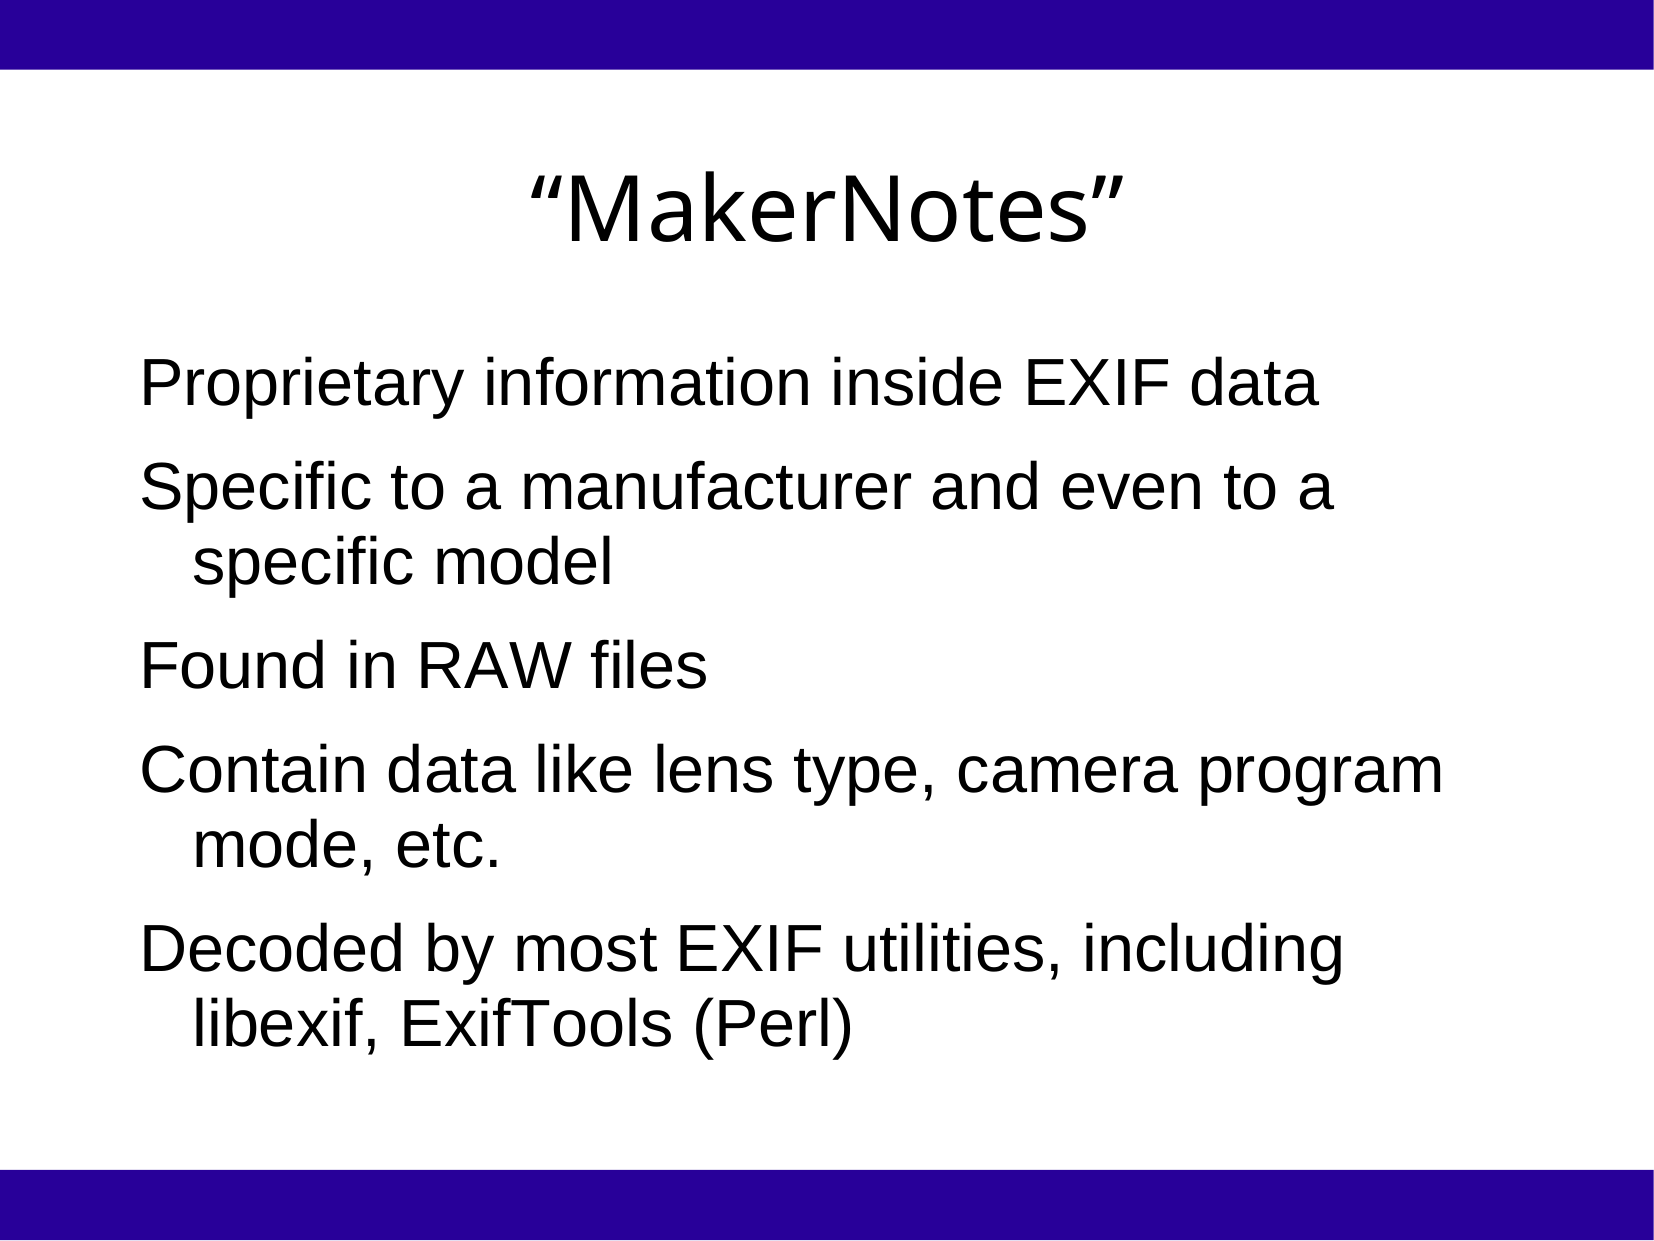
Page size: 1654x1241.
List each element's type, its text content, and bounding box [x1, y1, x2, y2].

title “MakerNotes” [121, 102, 1534, 311]
list Proprietary information inside EXIF data Specific to a manufacturer and even to a specific model Found in RAW files Contain data like lens type, camera program mode, etc. Decoded by most EXIF utilities, including libexif, ExifTools (Perl) [121, 344, 1534, 1128]
